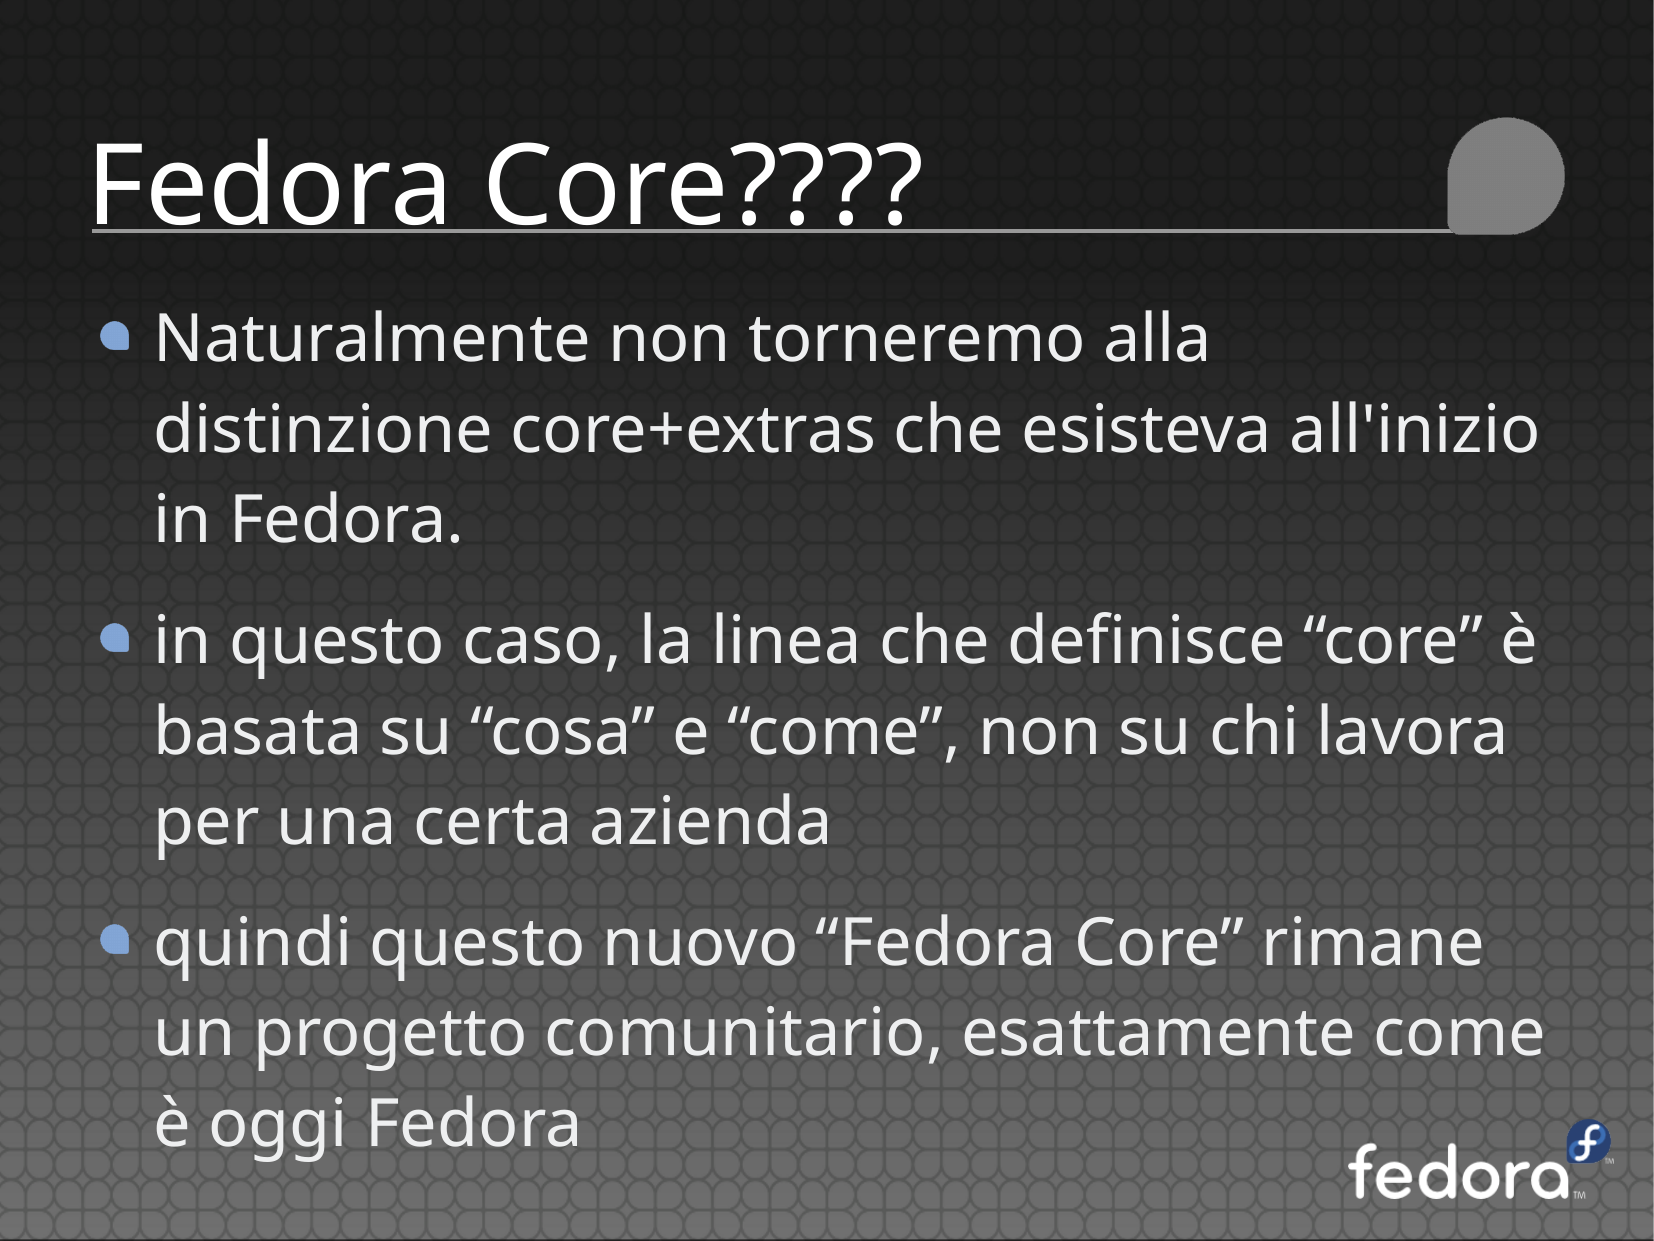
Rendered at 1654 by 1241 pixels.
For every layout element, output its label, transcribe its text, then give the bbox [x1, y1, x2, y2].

title Fedora Core???? [86, 112, 1576, 249]
picture [0, 0, 1654, 1241]
list Naturalmente non torneremo alla distinzione core+extras che esisteva all'inizio in Fedora. in questo caso, la linea che definisce “core” è basata su “cosa” e “come”, non su chi lavora per una certa azienda quindi questo nuovo “Fedora Core” rimane un progetto comunitario, esattamente come è oggi Fedora [82, 290, 1571, 1109]
